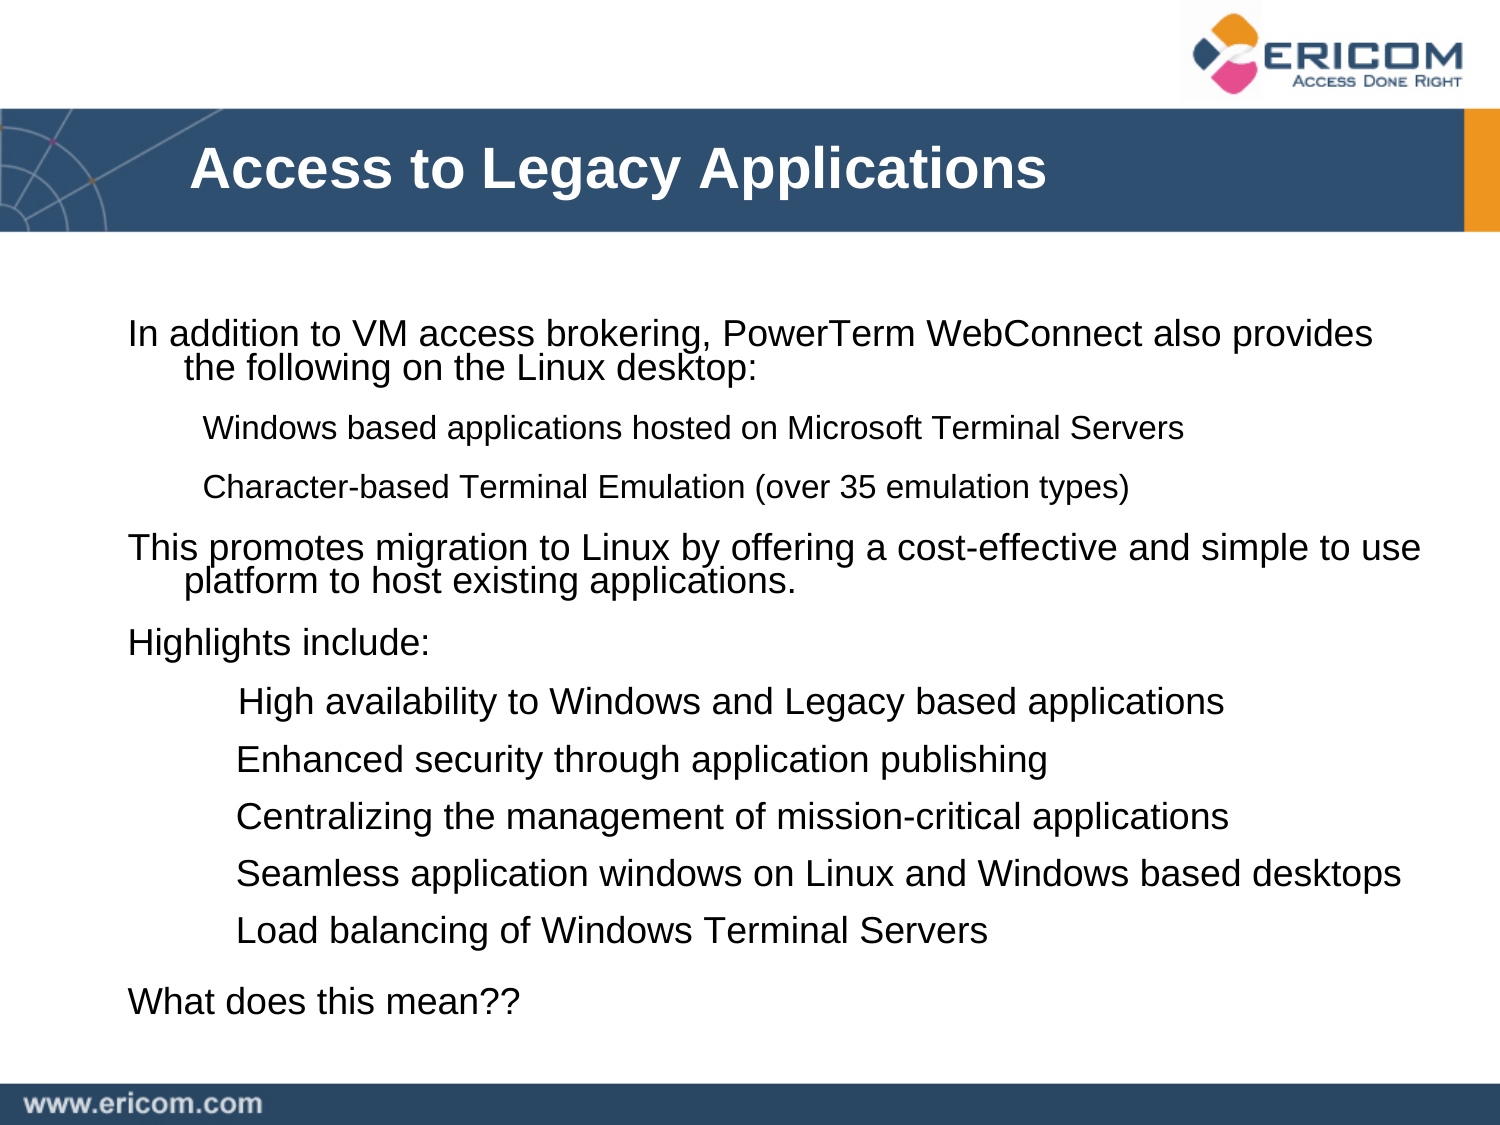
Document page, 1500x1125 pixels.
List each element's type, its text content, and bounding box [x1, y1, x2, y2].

title Access to Legacy Applications [174, 74, 1438, 263]
picture [0, 0, 1500, 1125]
list In addition to VM access brokering, PowerTerm WebConnect also provides the following on the Linux desktop: Windows based applications hosted on Microsoft Terminal Servers Character-based Terminal Emulation (over 35 emulation types) This promotes migration to Linux by offering a cost-effective and simple to use platform to host existing applications. Highlights include: High availability to Windows and Legacy based applications Enhanced security through application publishing Centralizing the management of mission-critical applications Seamless application windows on Linux and Windows based desktops Load balancing of Windows Terminal Servers What does this mean?? [112, 312, 1438, 1039]
